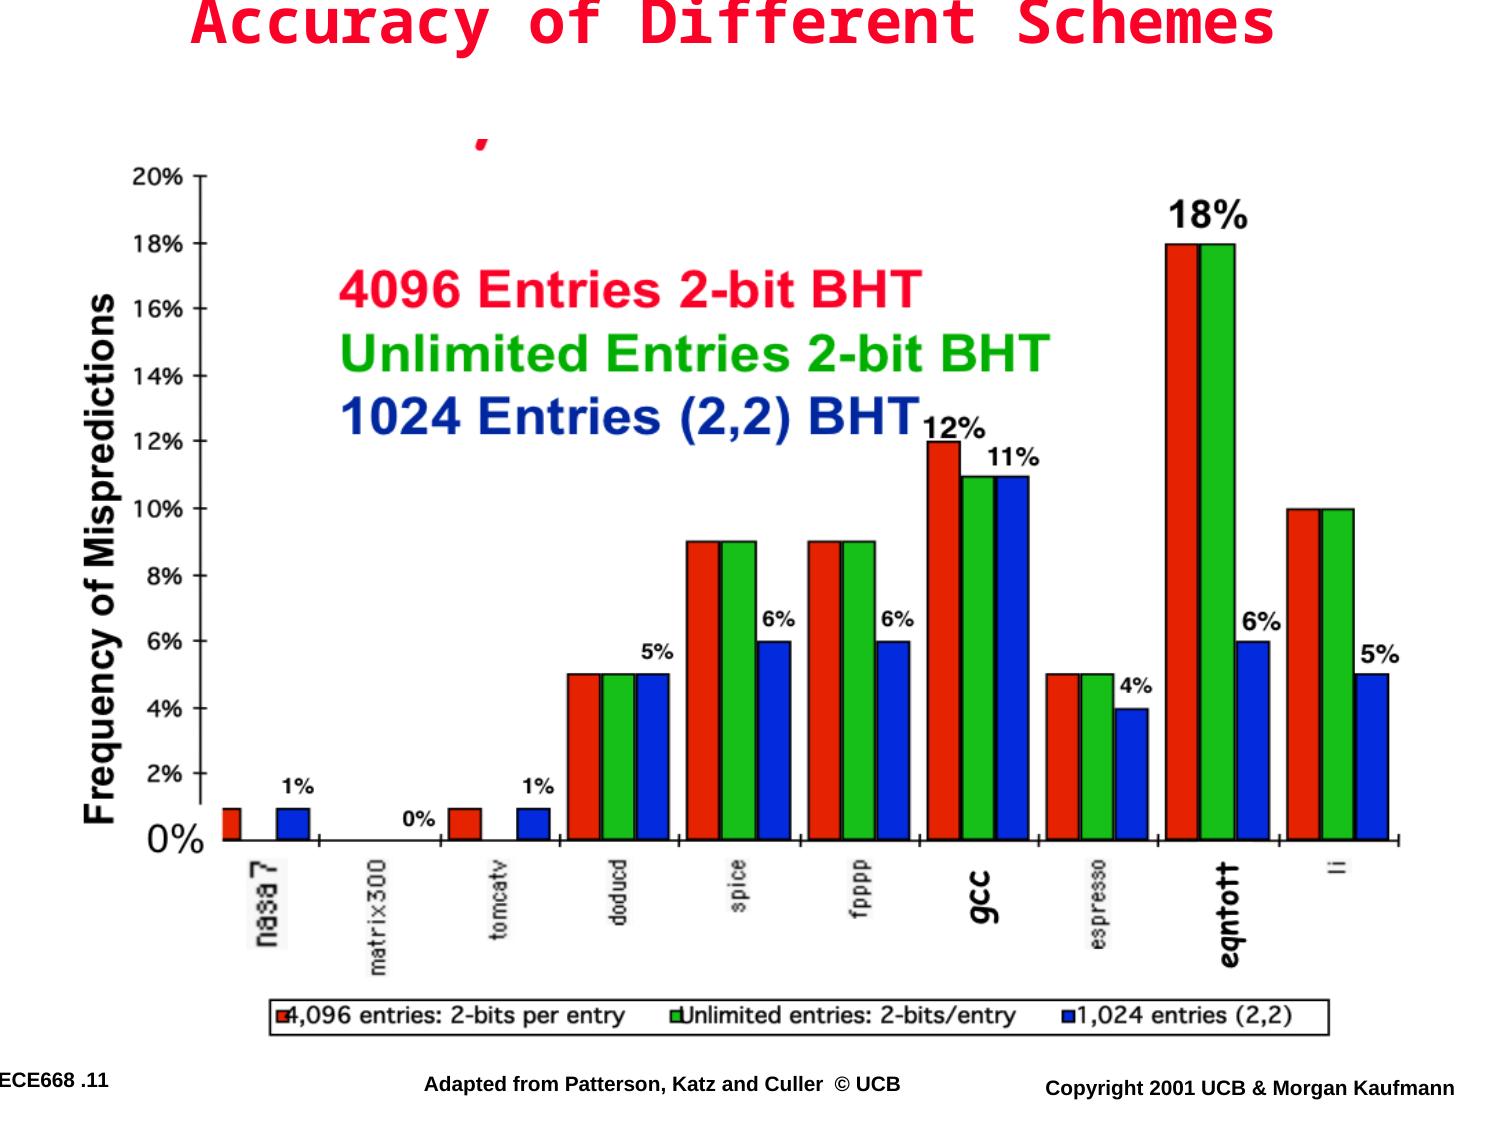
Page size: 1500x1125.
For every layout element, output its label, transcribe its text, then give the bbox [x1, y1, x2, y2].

title Accuracy of Different Schemes [43, 0, 1425, 139]
picture [0, 139, 1500, 1064]
